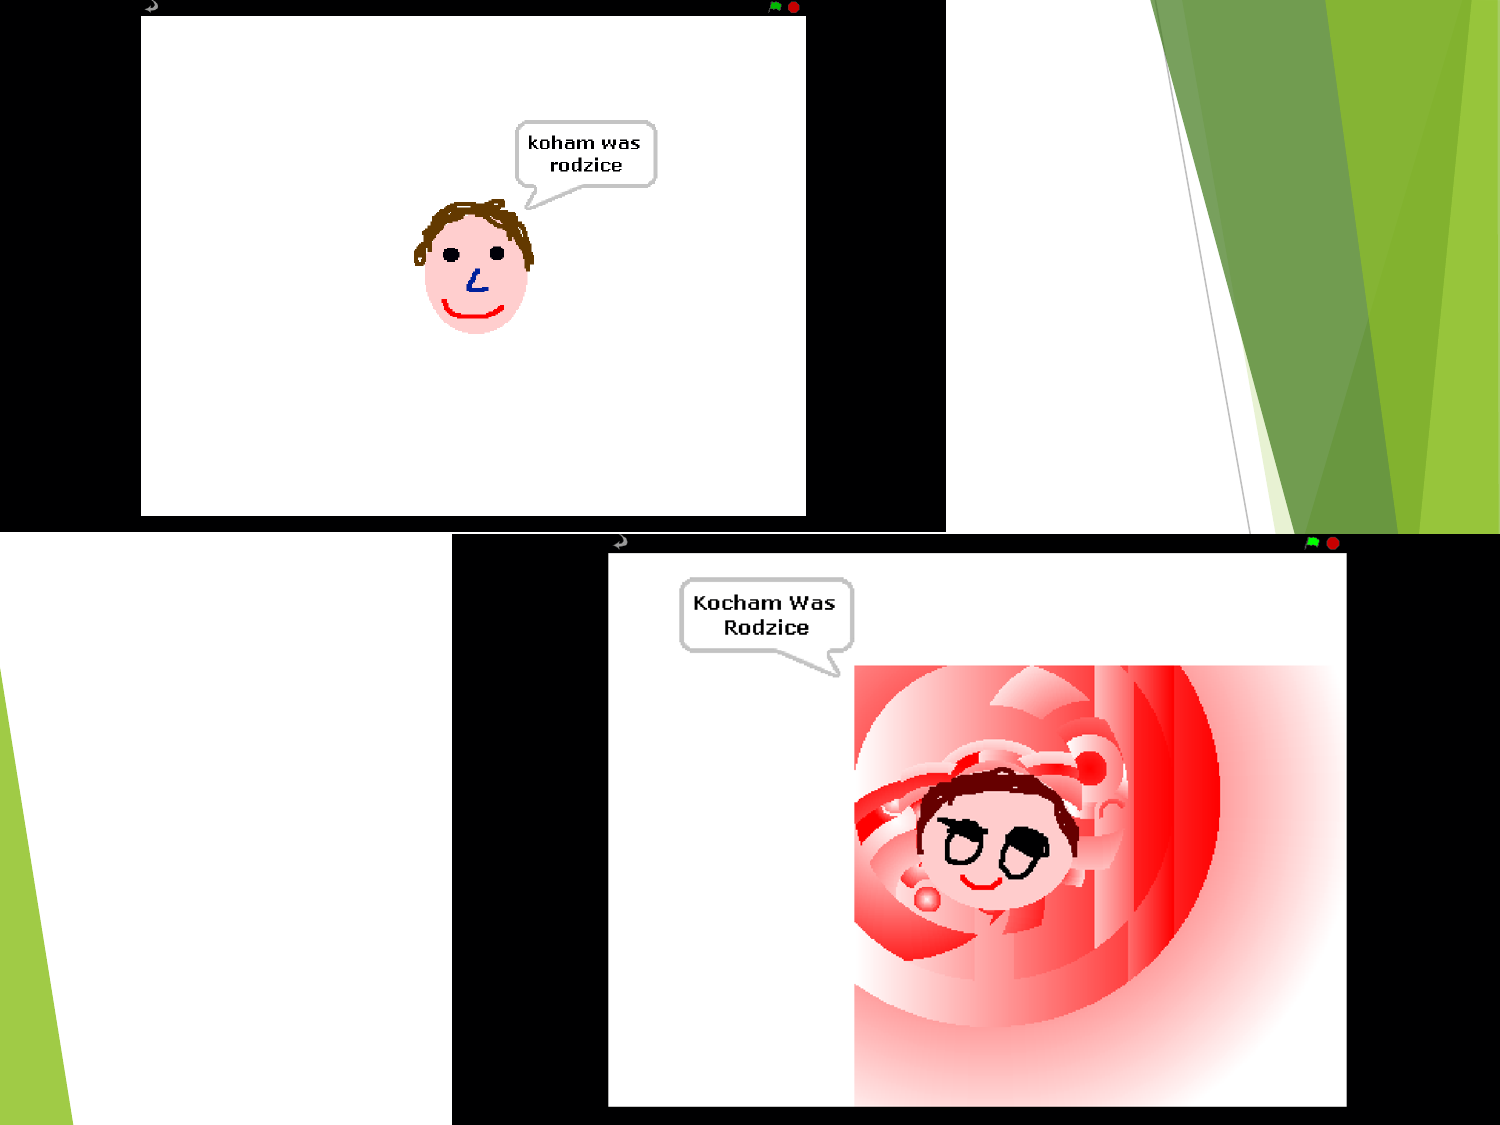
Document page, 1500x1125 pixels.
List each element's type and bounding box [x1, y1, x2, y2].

picture [452, 534, 1500, 1125]
picture [0, 0, 946, 532]
